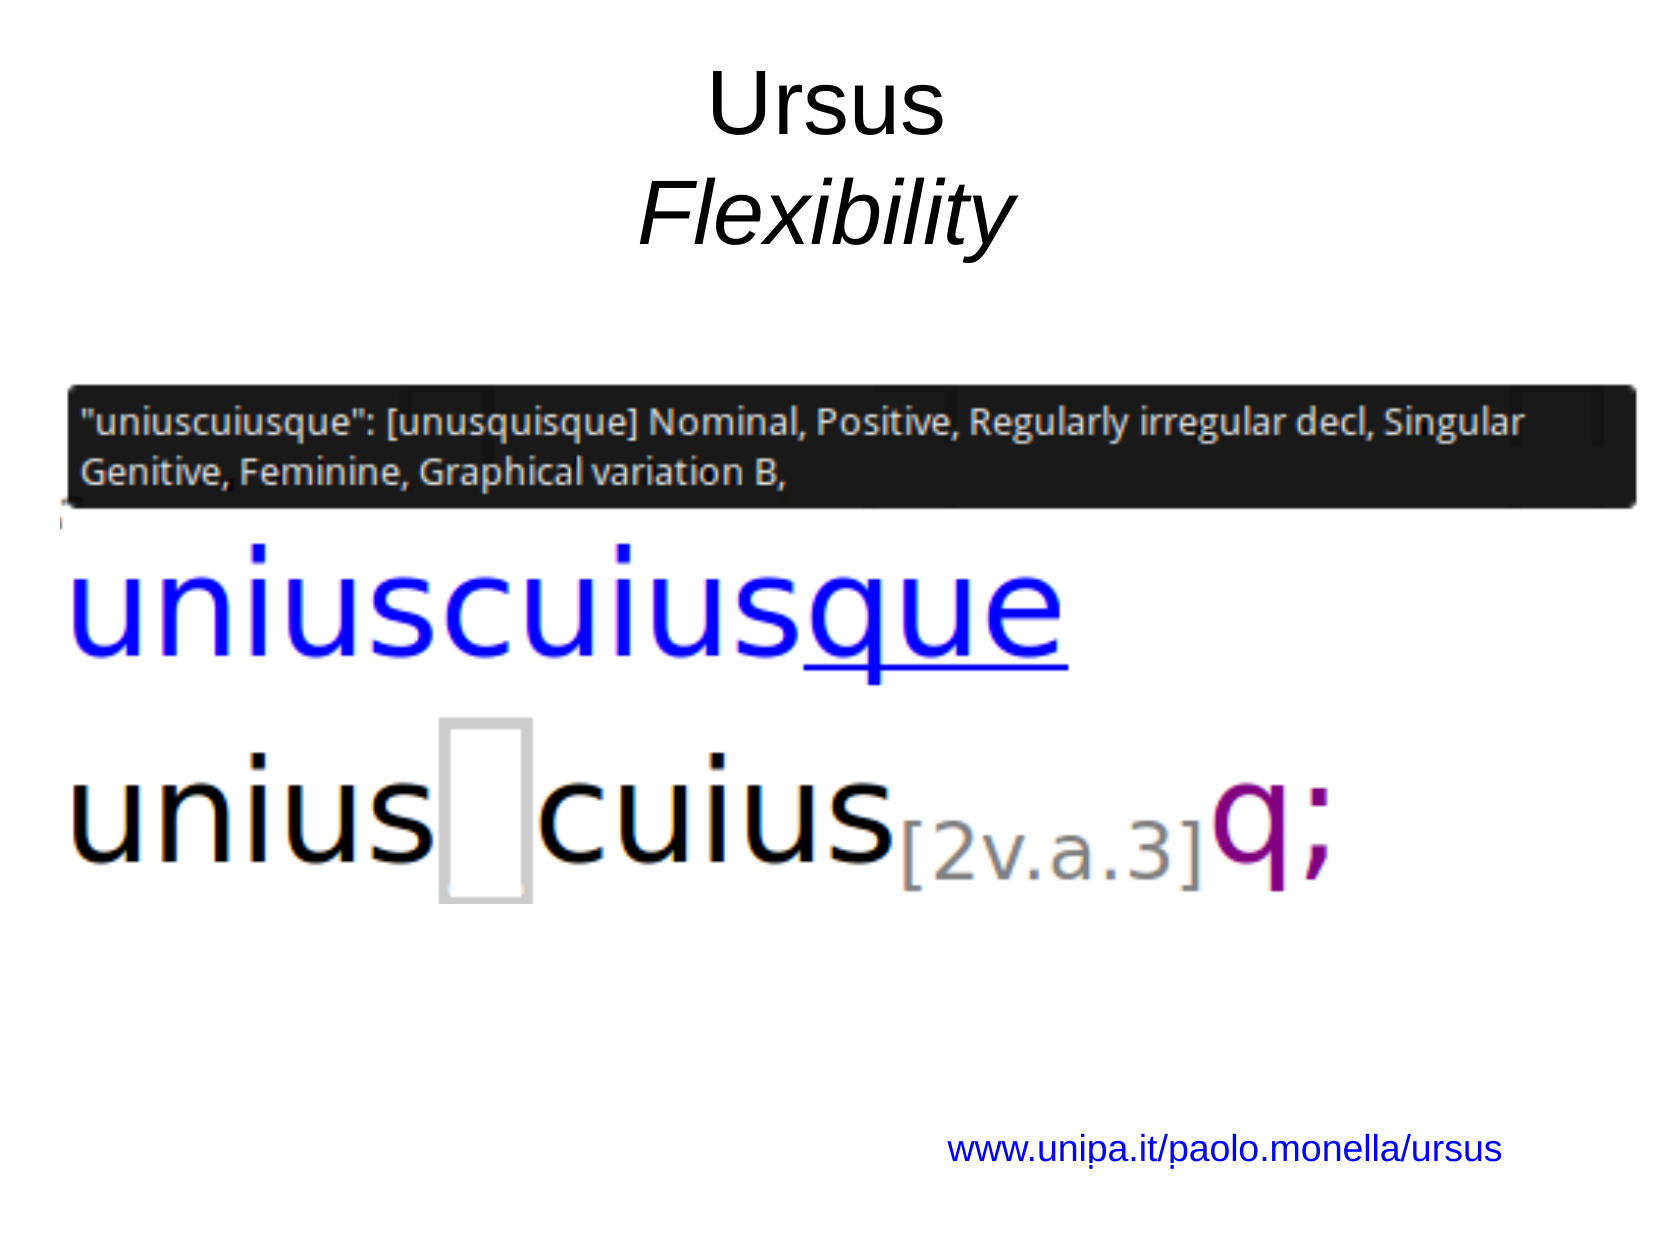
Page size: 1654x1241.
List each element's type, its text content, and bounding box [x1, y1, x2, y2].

text_box Ursus Flexibility [82, 49, 1571, 257]
text_box www.unipa.it/paolo.monella/ursus [933, 1116, 1548, 1216]
picture [60, 377, 1652, 904]
